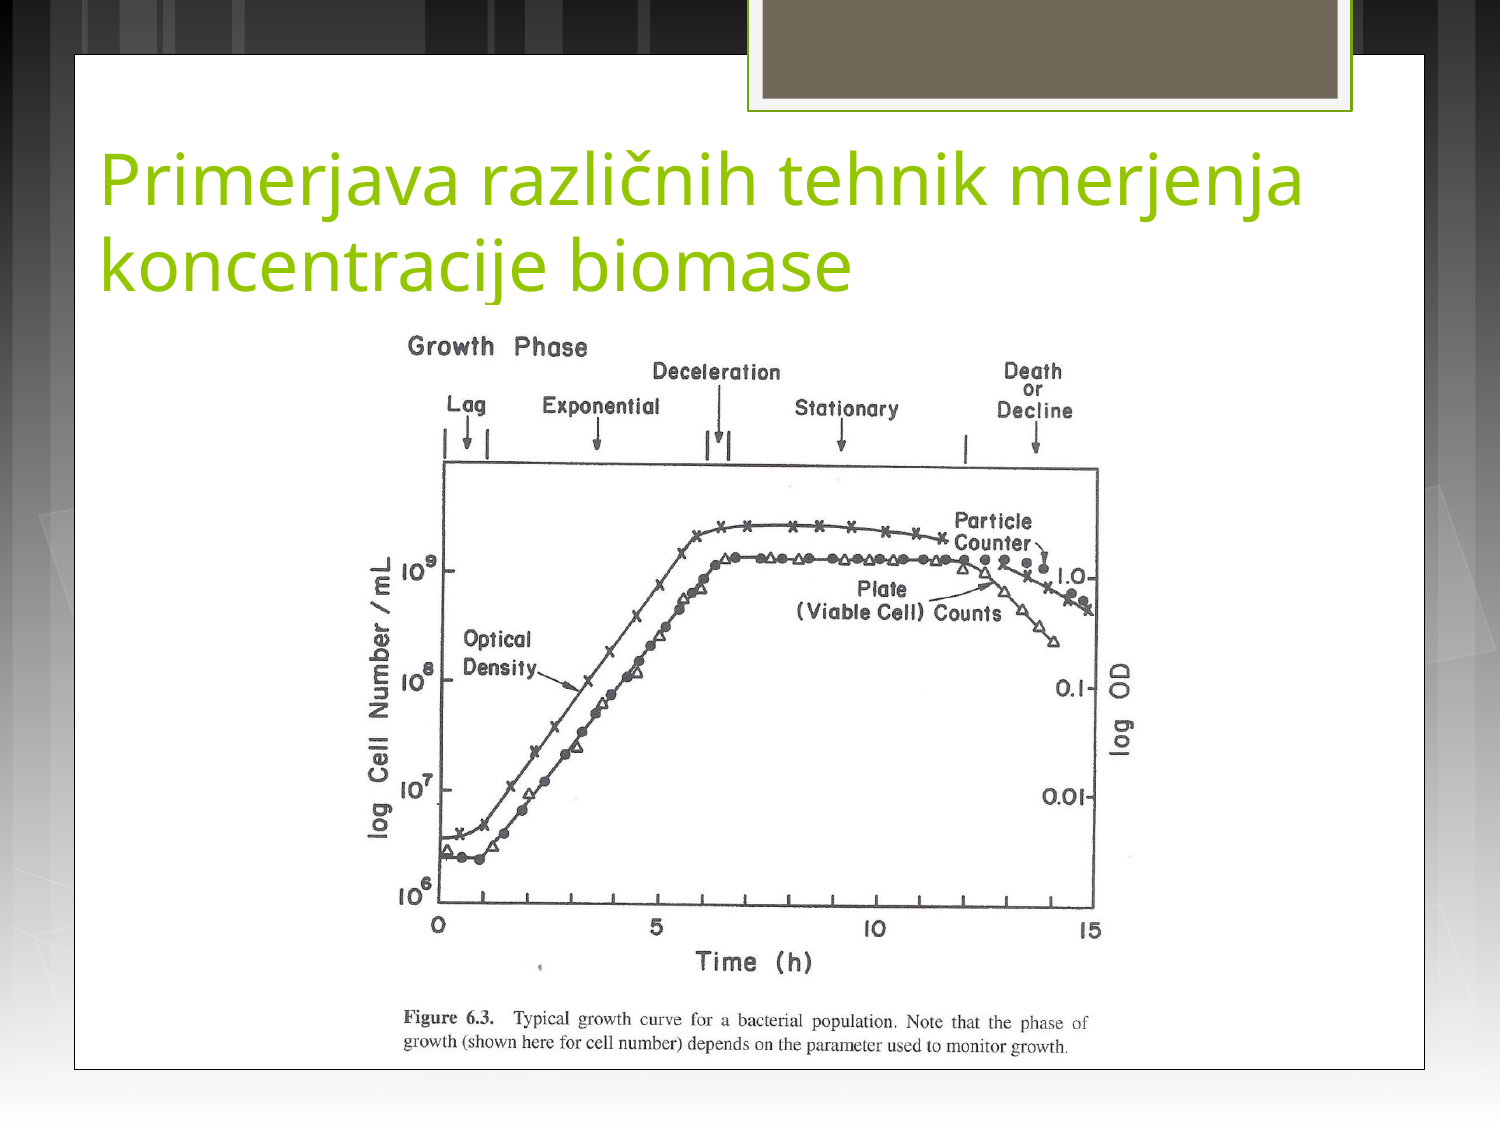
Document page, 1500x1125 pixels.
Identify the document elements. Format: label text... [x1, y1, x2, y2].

picture [352, 305, 1151, 1067]
title Primerjava različnih tehnik merjenja koncentracije biomase [83, 125, 1419, 313]
